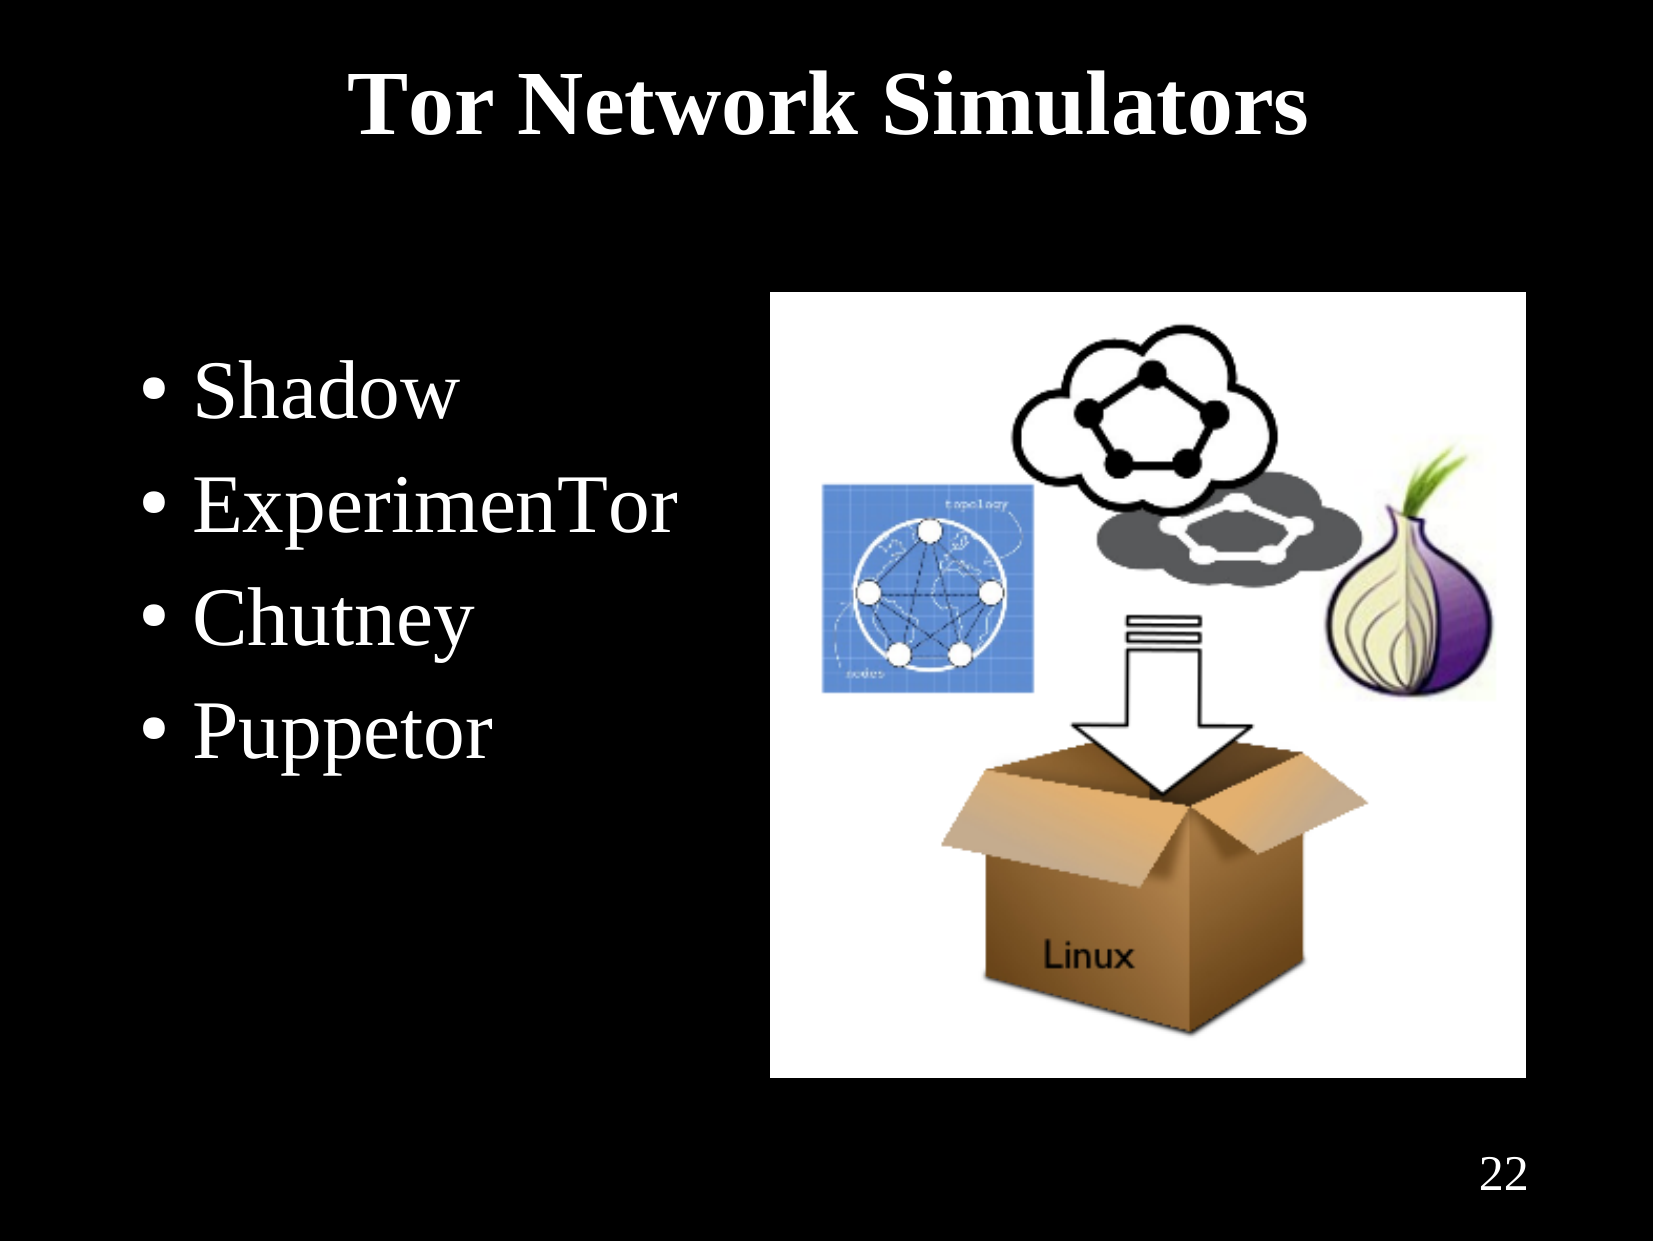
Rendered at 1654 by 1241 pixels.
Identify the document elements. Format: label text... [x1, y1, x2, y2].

title Tor Network Simulators [123, 0, 1536, 208]
picture [770, 292, 1526, 1078]
list Shadow ExperimenTor Chutney Puppetor [121, 344, 1534, 1127]
